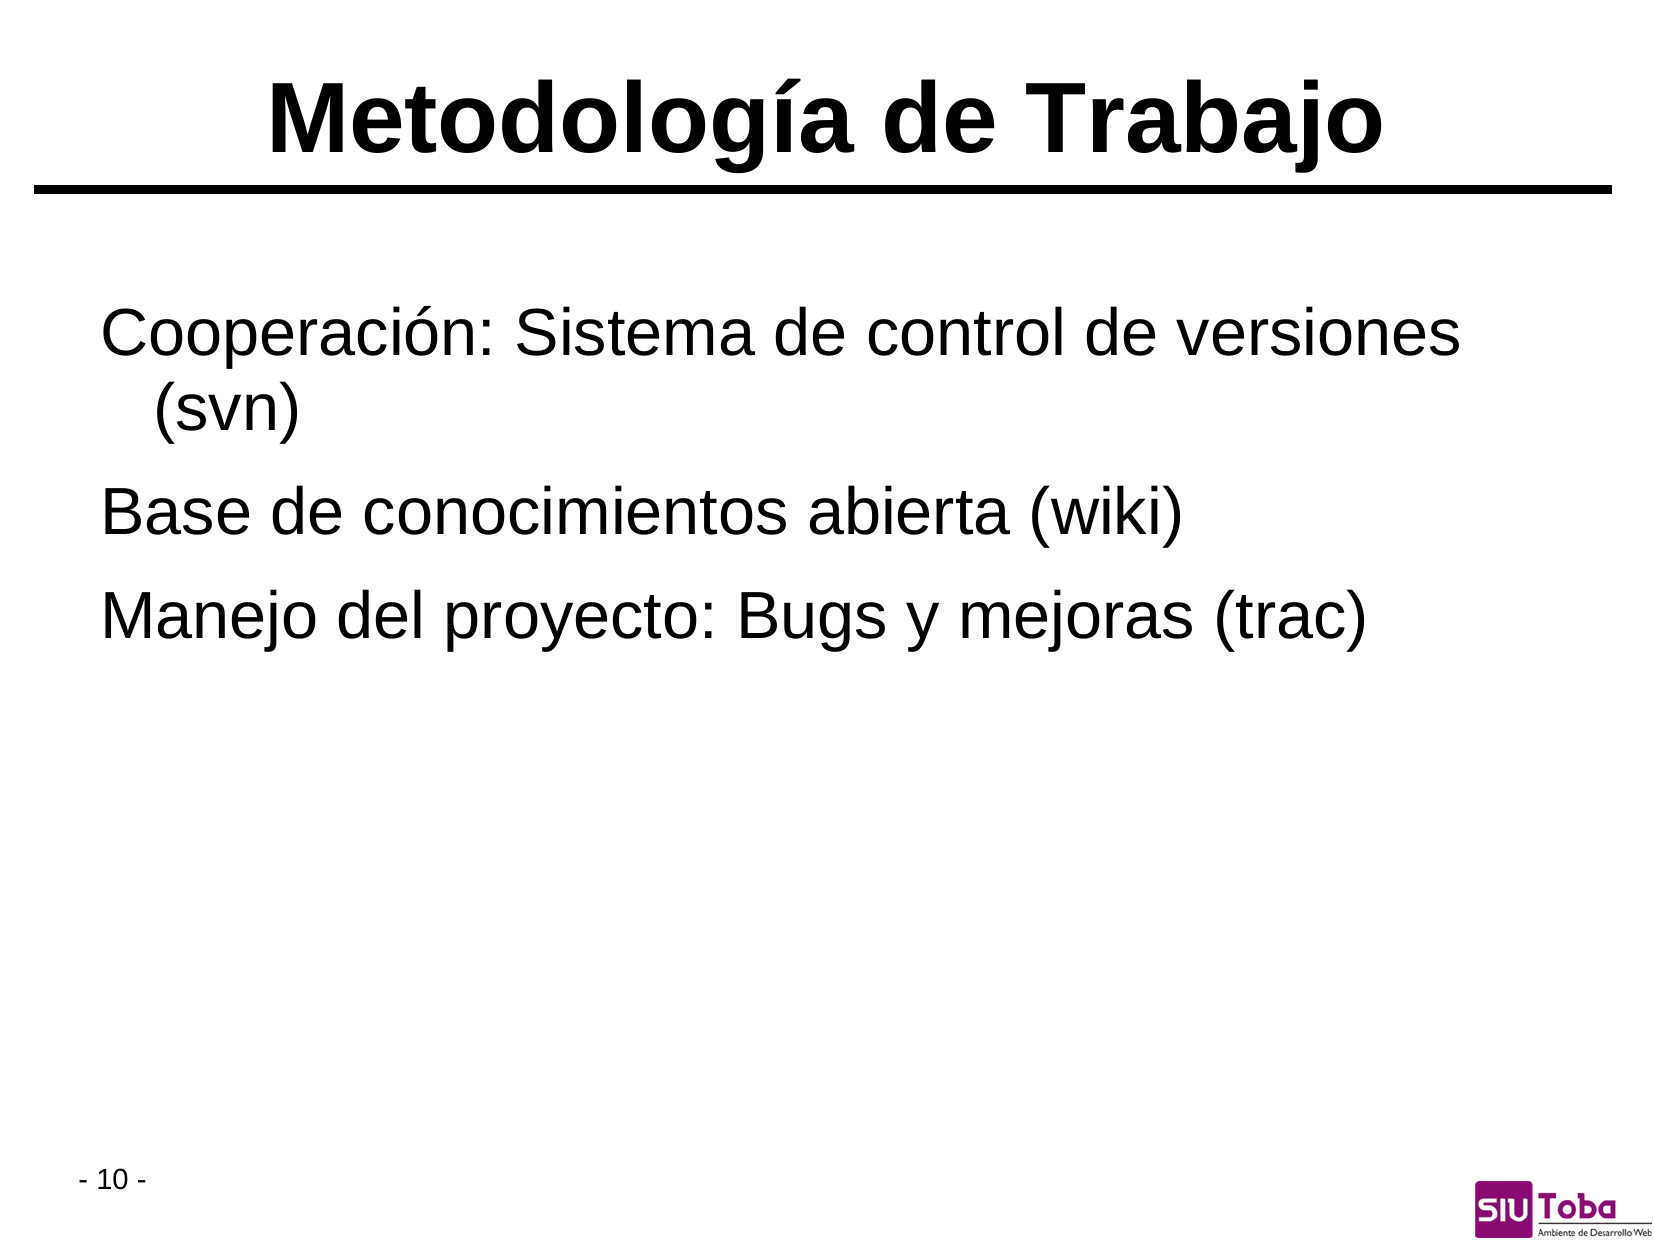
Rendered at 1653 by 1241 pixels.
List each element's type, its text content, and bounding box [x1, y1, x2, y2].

picture [1475, 1181, 1652, 1238]
title Metodología de Trabajo [58, 47, 1594, 188]
list Cooperación: Sistema de control de versiones (svn) Base de conocimientos abierta (wiki) Manejo del proyecto: Bugs y mejoras (trac) [82, 295, 1565, 1110]
